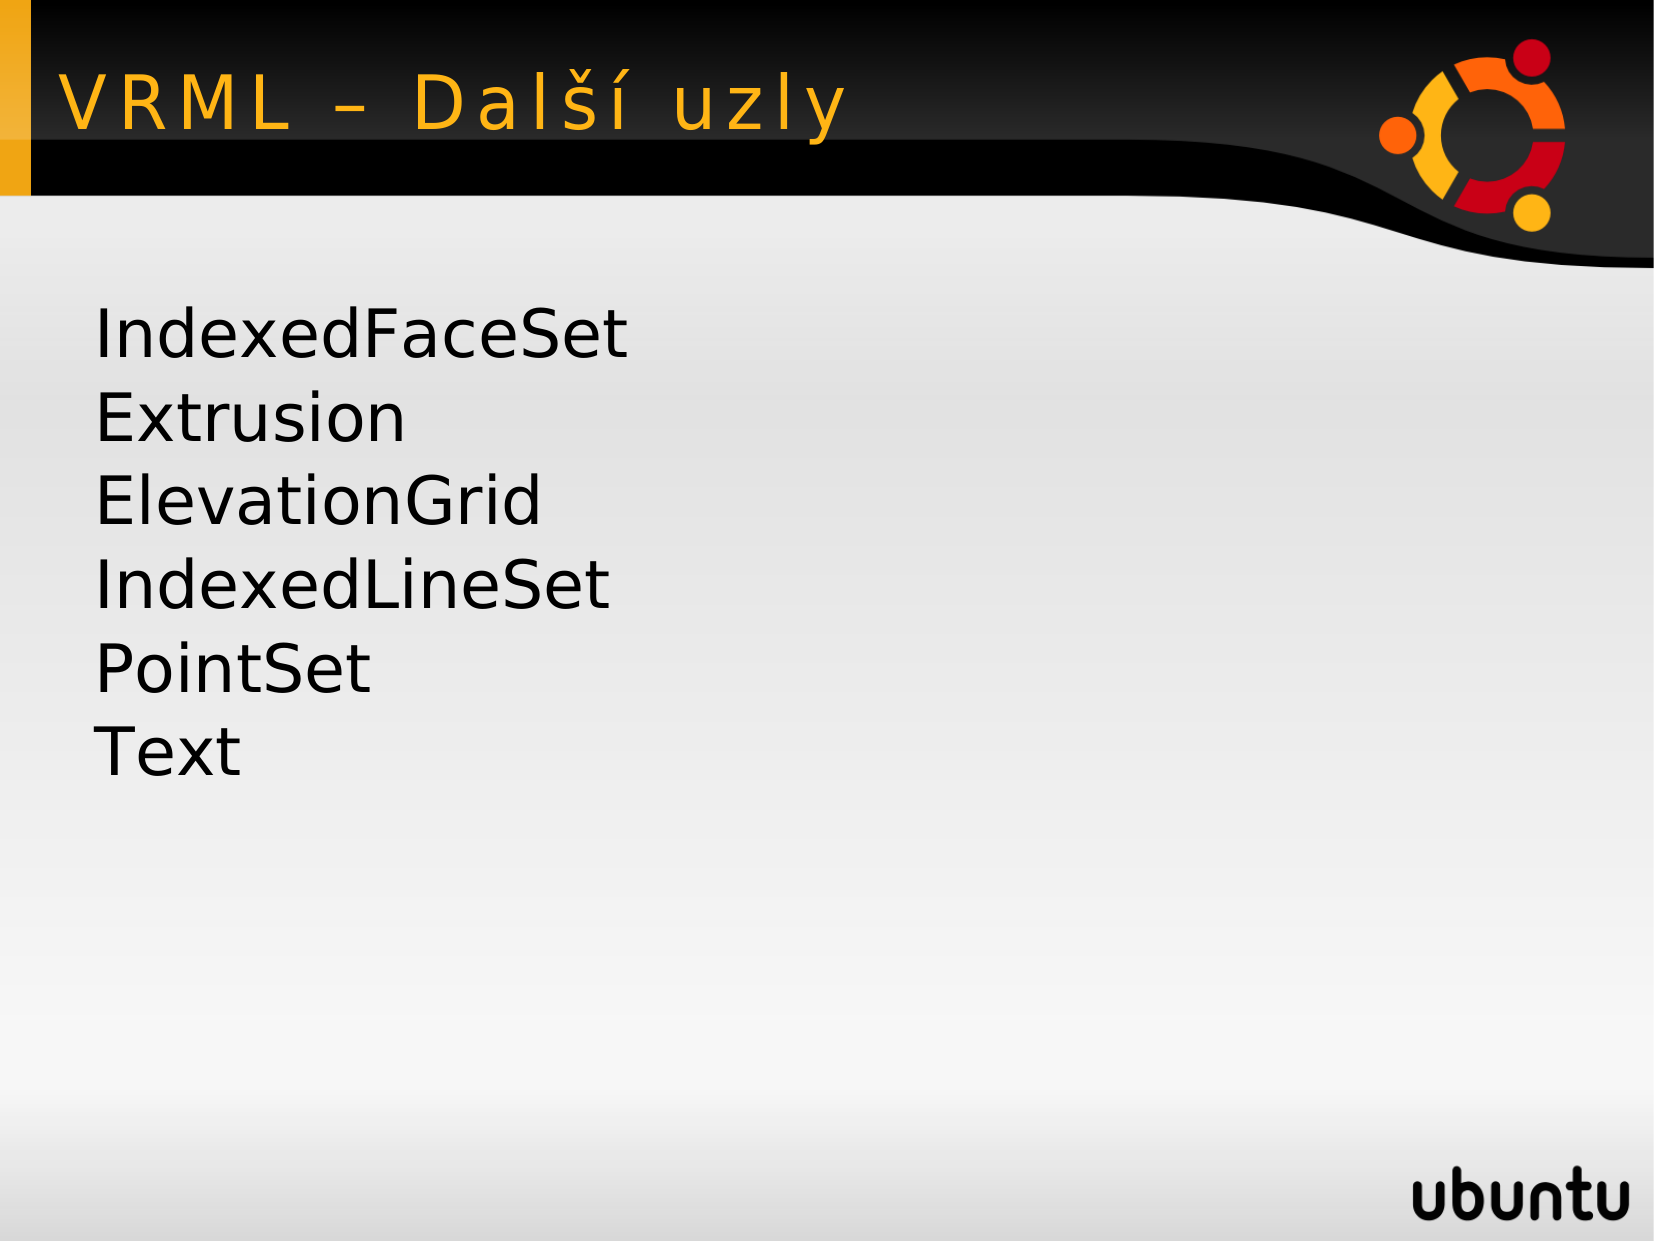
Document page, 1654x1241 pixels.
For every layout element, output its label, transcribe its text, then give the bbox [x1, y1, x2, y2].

title VRML – Další uzly [59, 29, 1270, 178]
list IndexedFaceSet Extrusion ElevationGrid IndexedLineSet PointSet Text [76, 295, 1565, 1114]
picture [0, 0, 1654, 1241]
